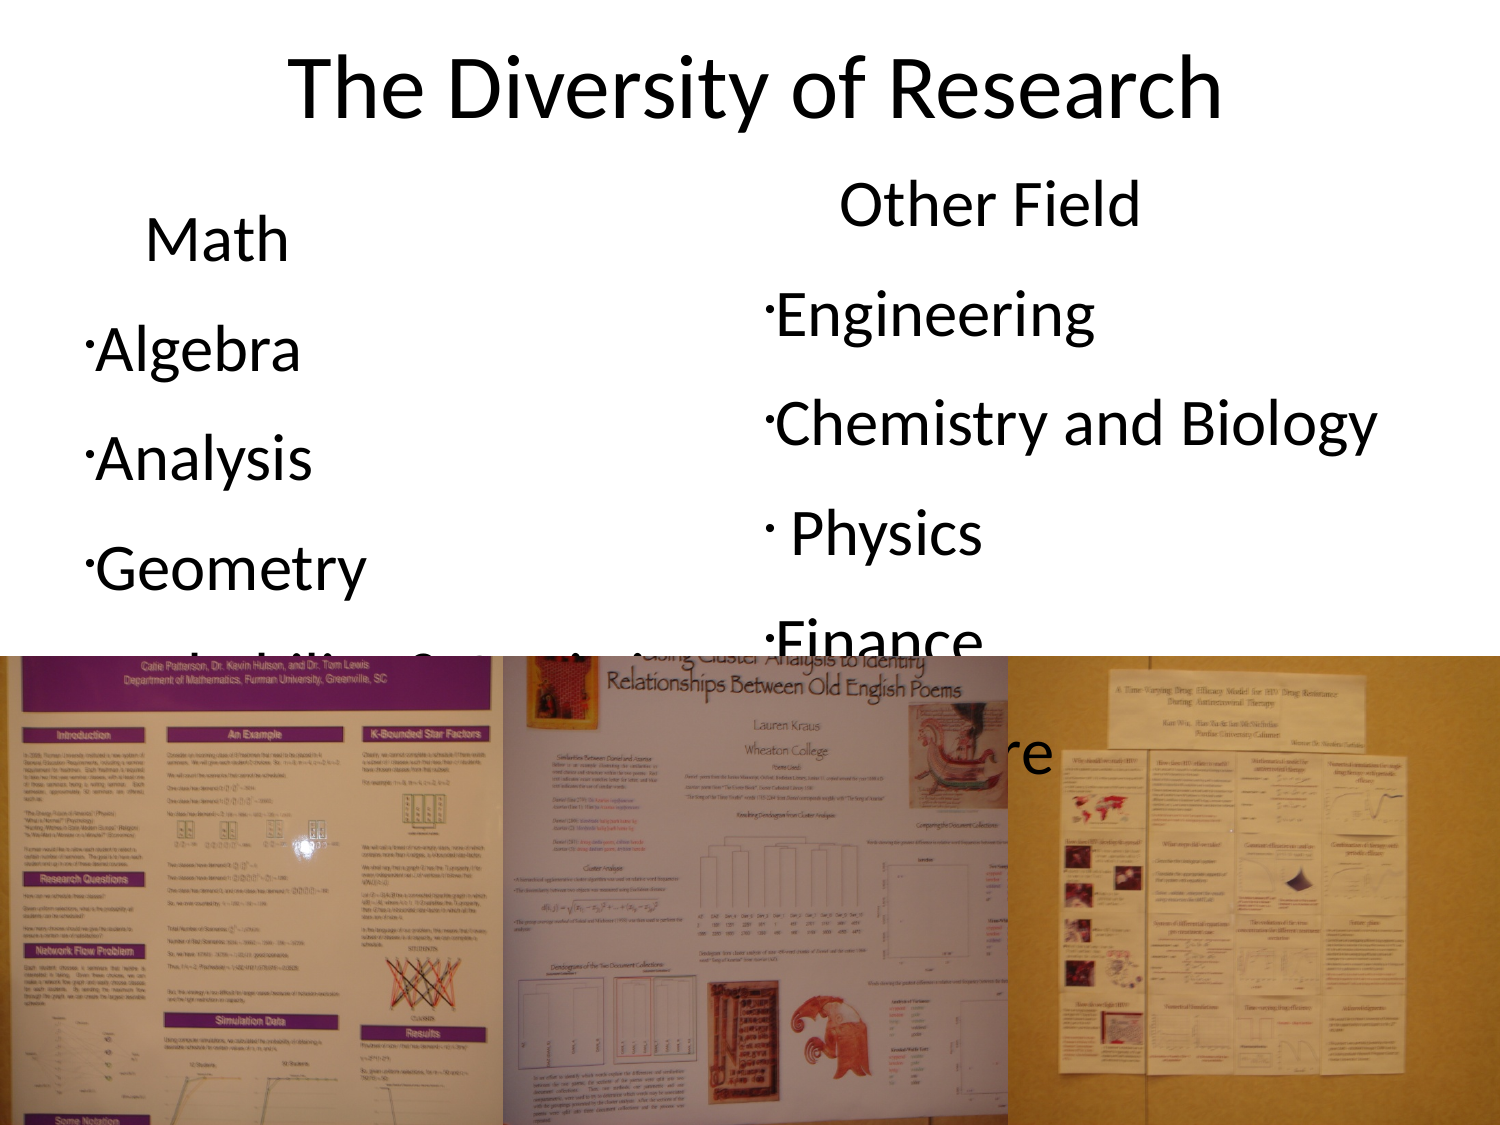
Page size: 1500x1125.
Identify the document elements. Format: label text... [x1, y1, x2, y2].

list Math Algebra Analysis Geometry Probability & Statistics [70, 187, 733, 656]
list Other Field Engineering Chemistry and Biology Physics Finance Literature [750, 152, 1413, 942]
title The Diversity of Research [82, 0, 1432, 164]
picture [0, 656, 1500, 1125]
